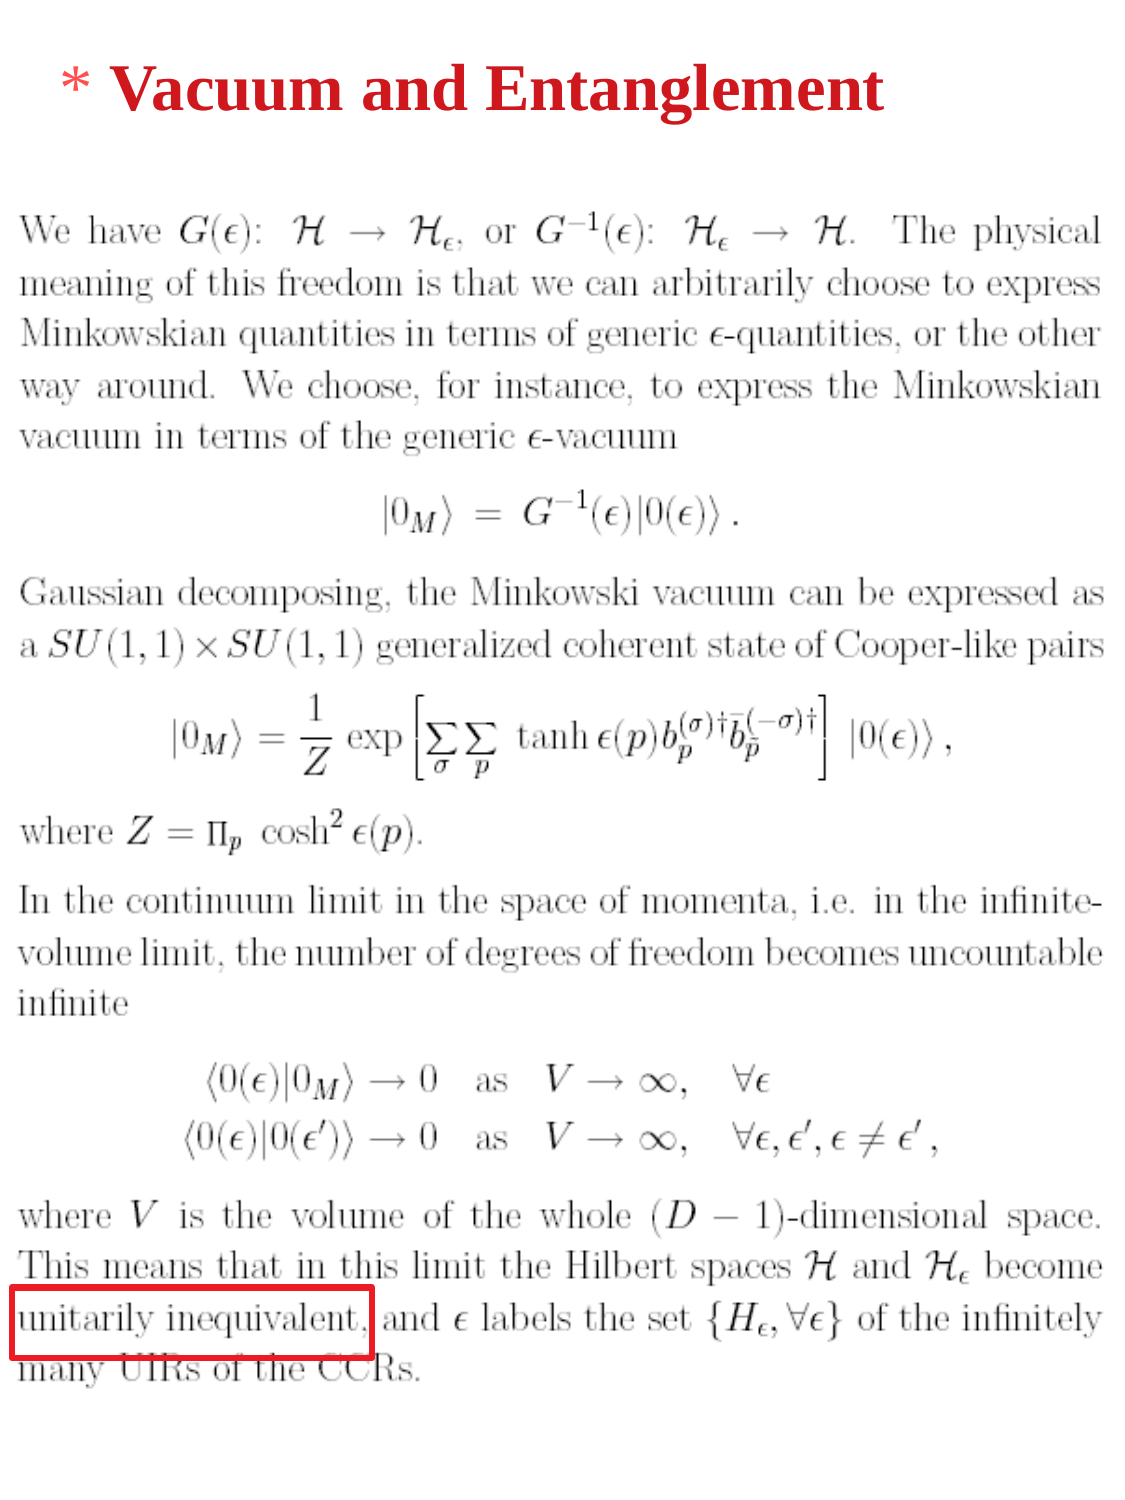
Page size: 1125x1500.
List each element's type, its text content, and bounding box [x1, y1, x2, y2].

picture [12, 199, 1113, 546]
picture [12, 570, 1113, 863]
title * Vacuum and Entanglement [9, 0, 938, 192]
picture [12, 880, 1113, 1401]
picture [15, 1291, 369, 1355]
